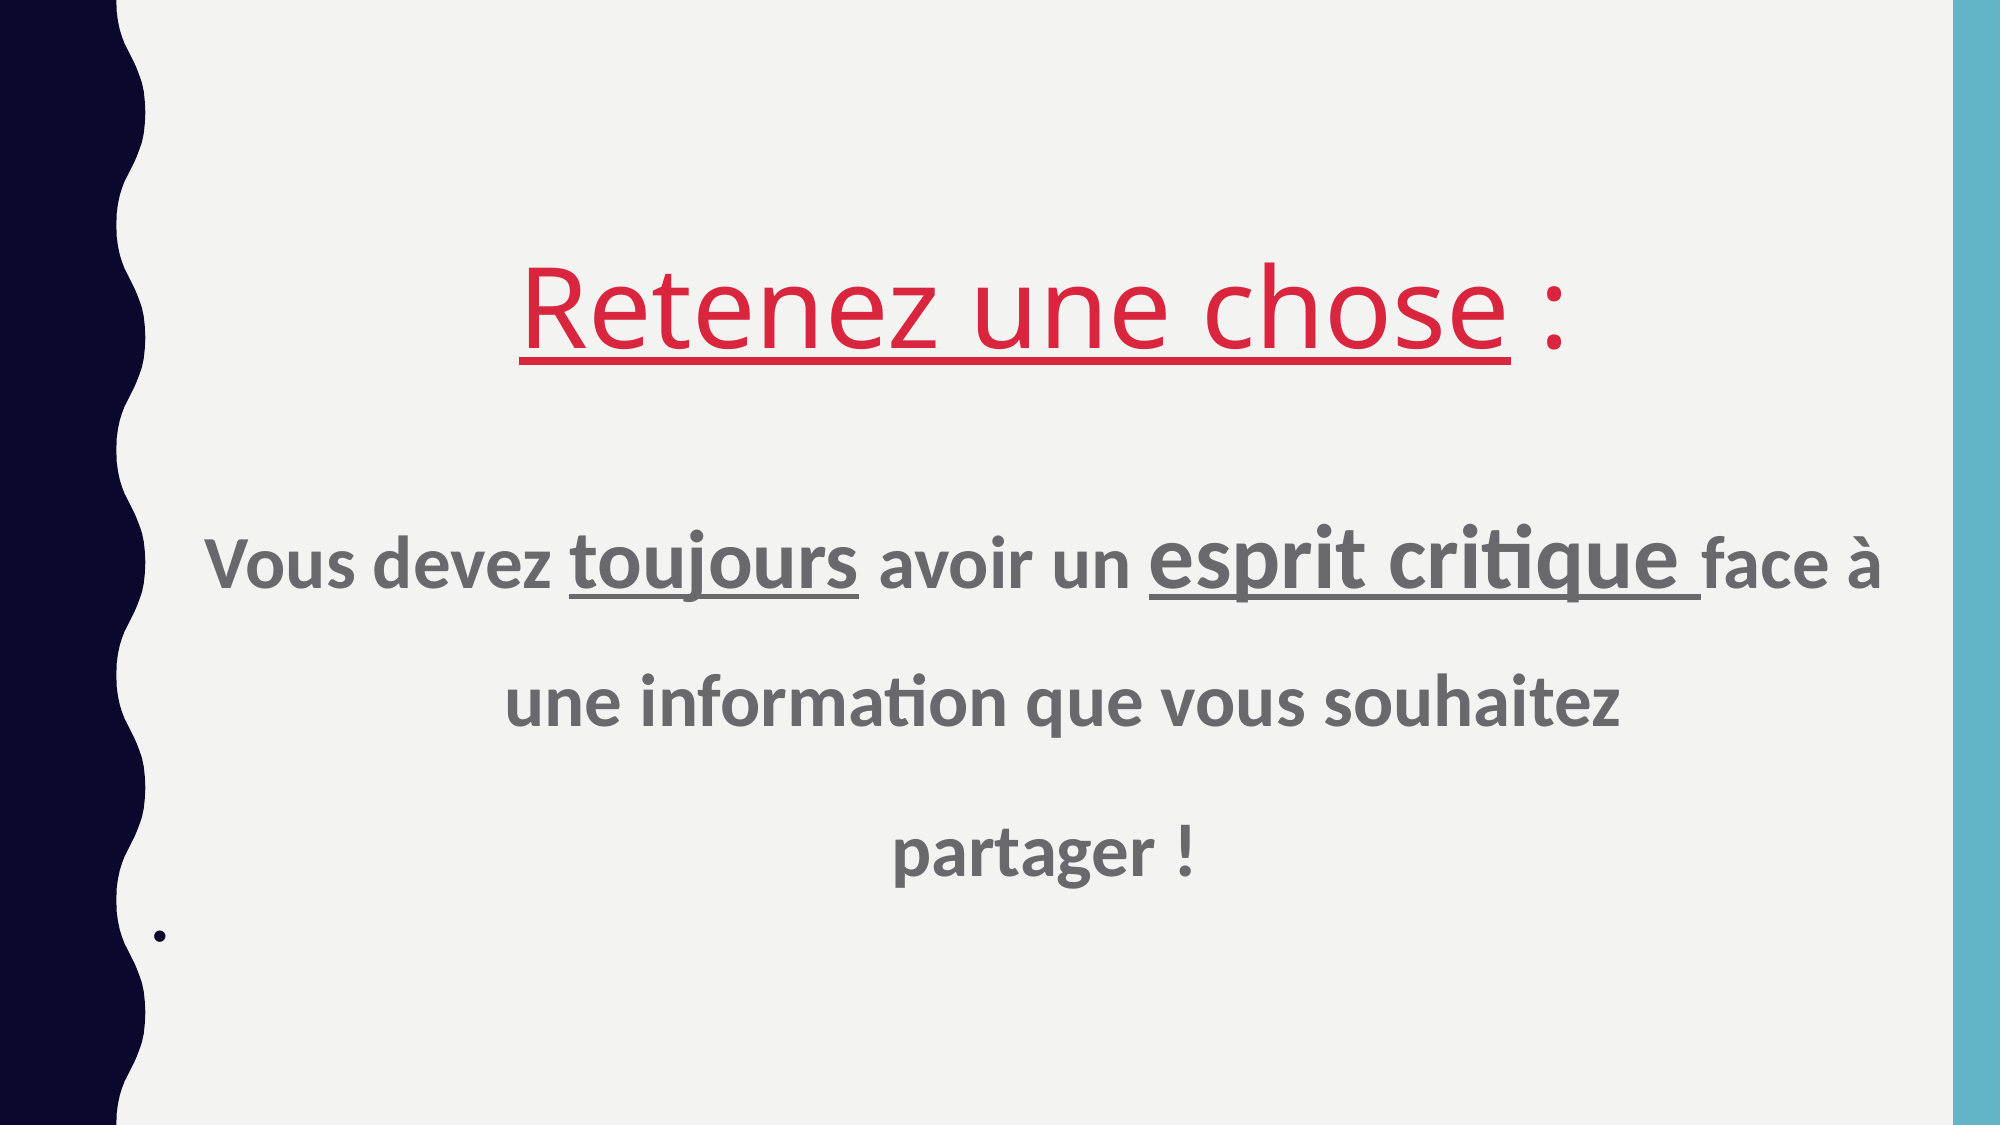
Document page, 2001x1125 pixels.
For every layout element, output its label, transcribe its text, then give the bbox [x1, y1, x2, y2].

list Retenez une chose : Vous devez toujours avoir un esprit critique face à une information que vous souhaitez partager ! [137, 160, 1914, 917]
